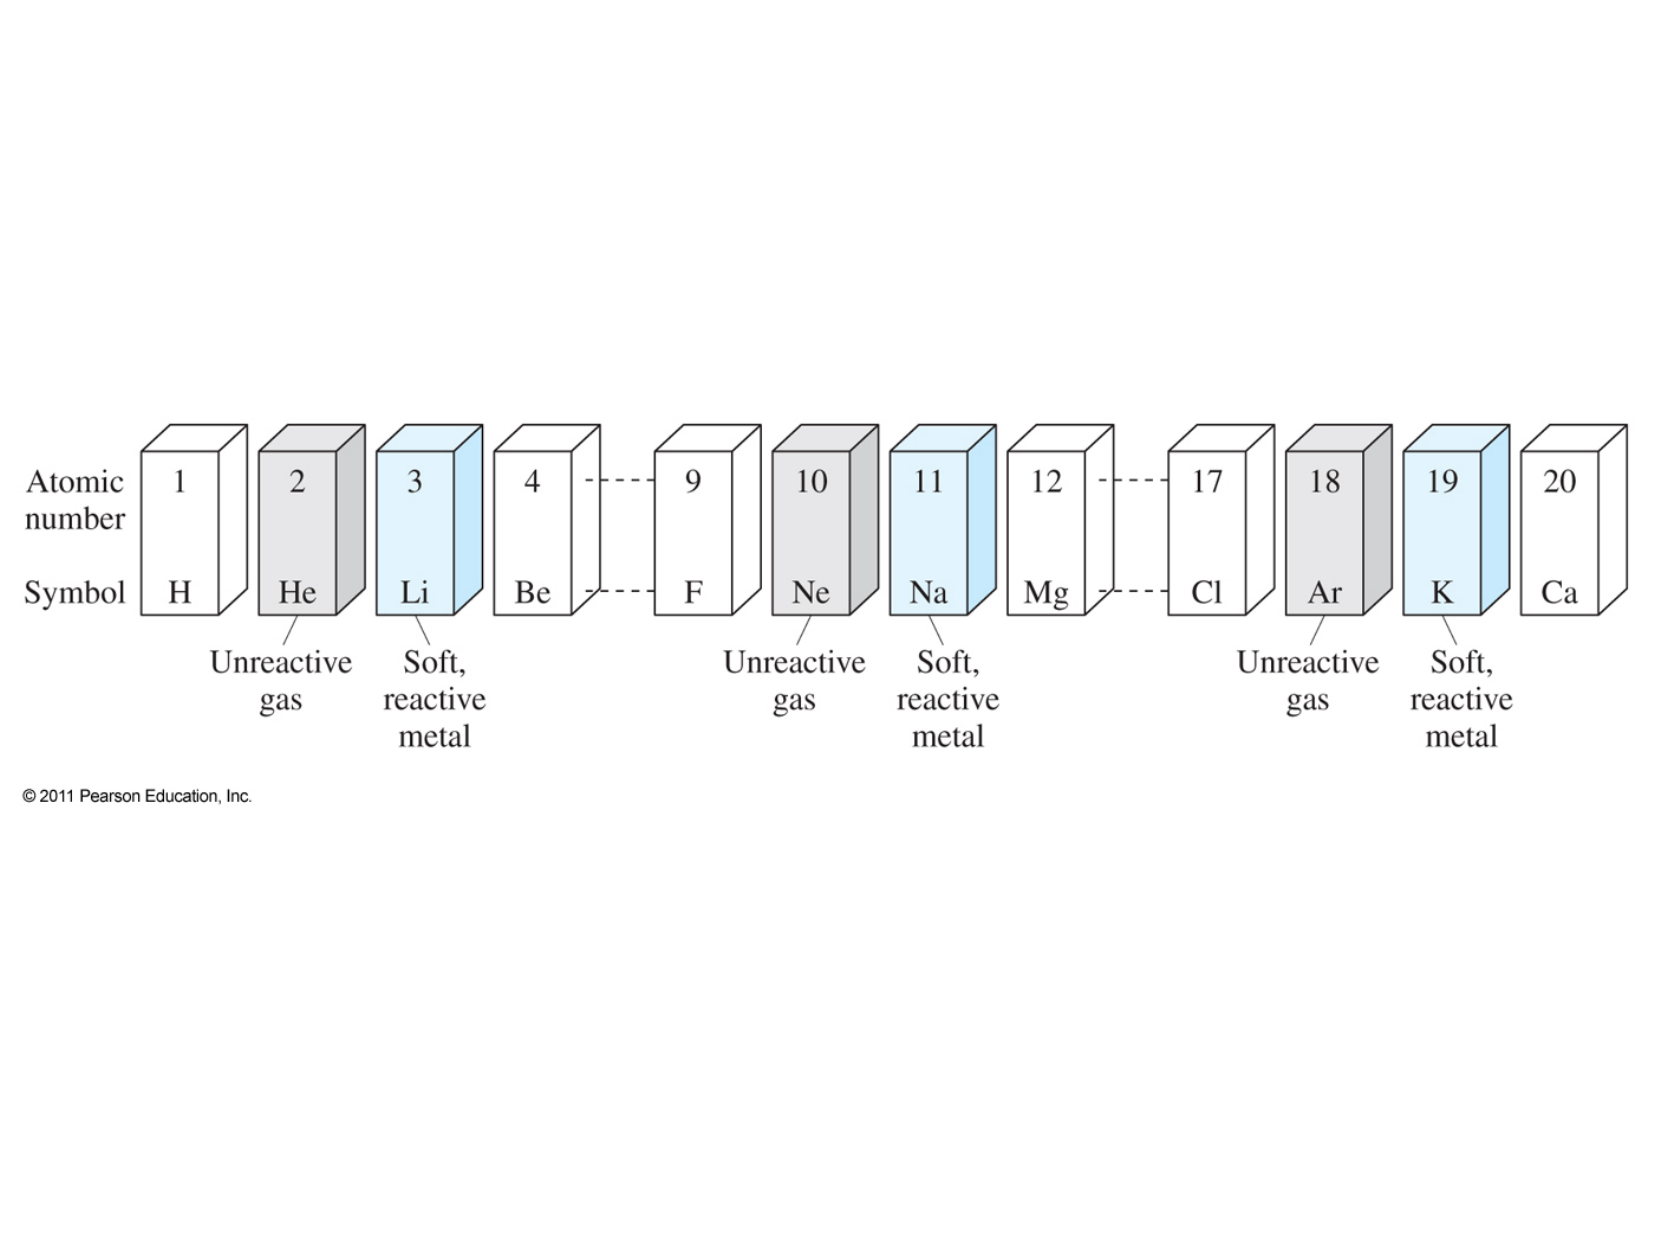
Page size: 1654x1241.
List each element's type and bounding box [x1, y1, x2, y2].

picture [0, 399, 1654, 841]
